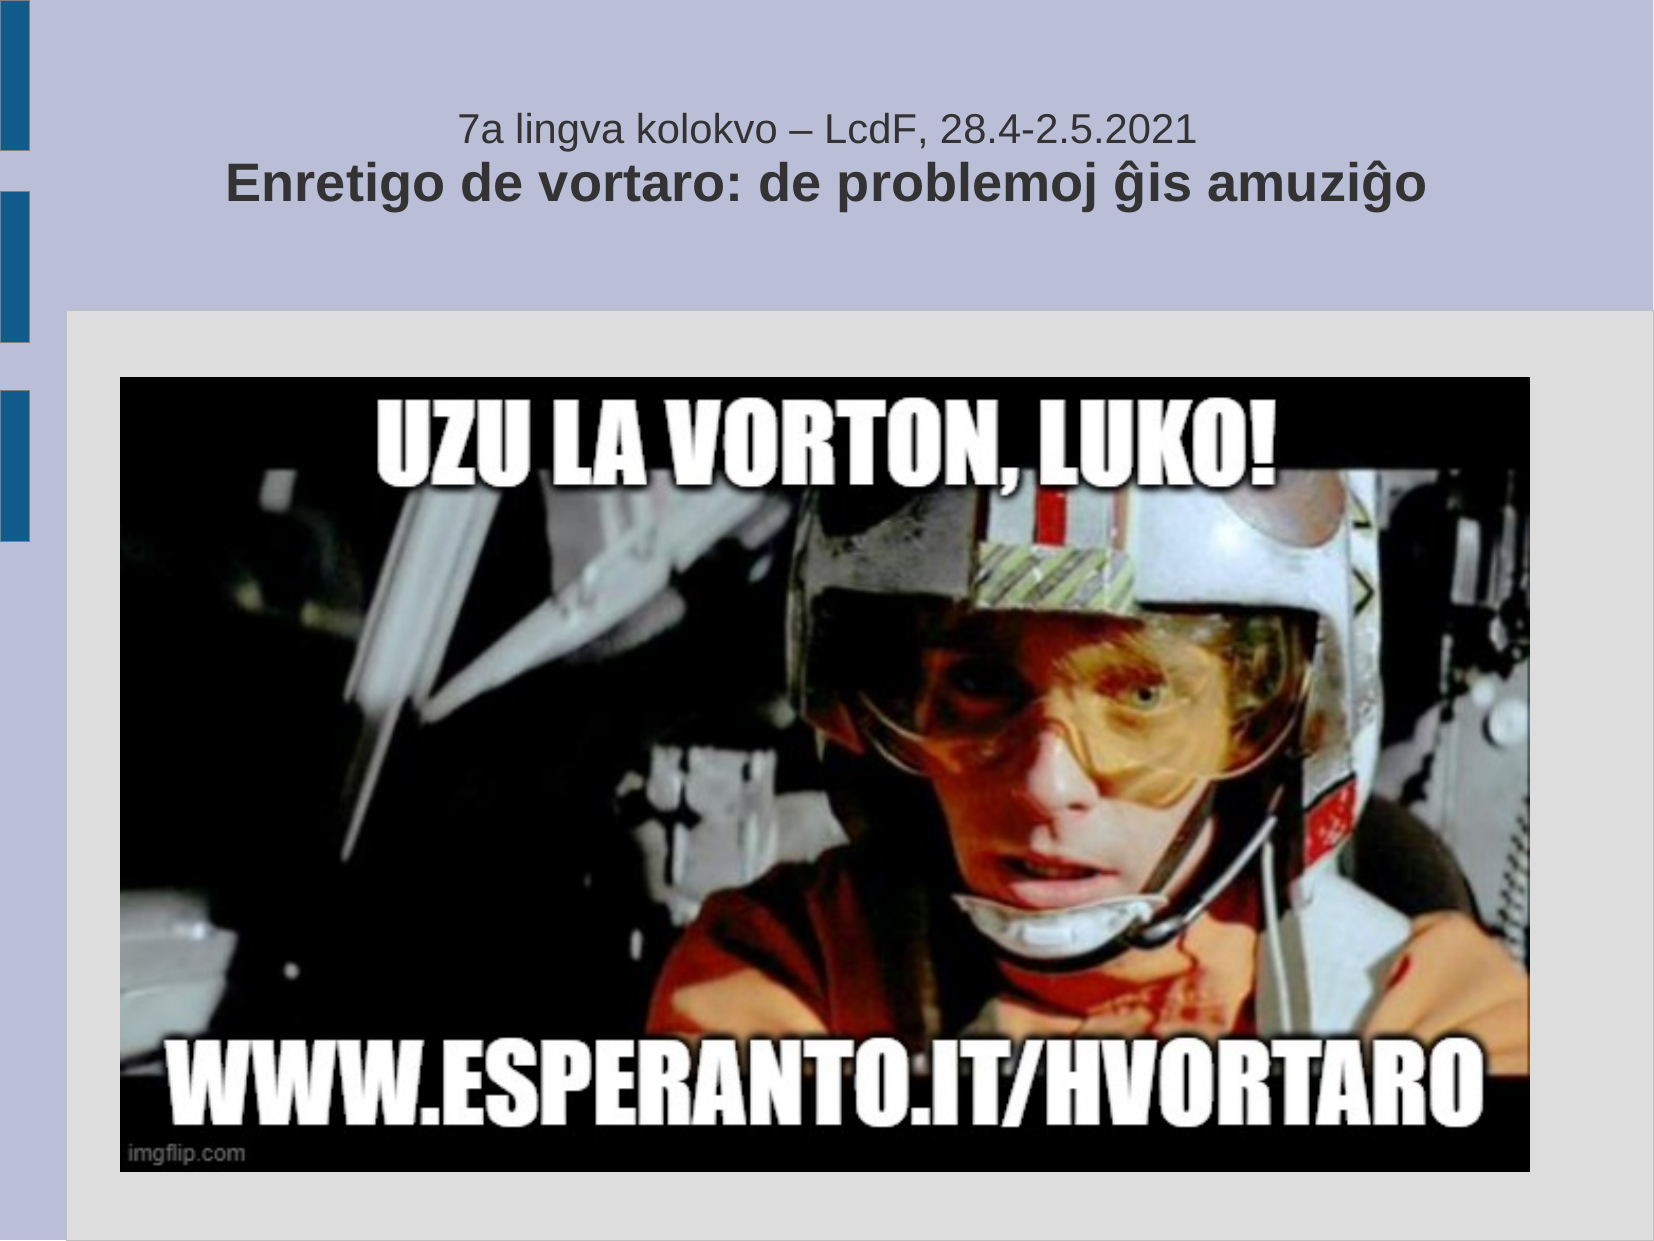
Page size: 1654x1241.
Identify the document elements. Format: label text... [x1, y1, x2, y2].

picture [120, 377, 1530, 1172]
title 7a lingva kolokvo – LcdF, 28.4-2.5.2021 Enretigo de vortaro: de problemoj ĝis amuziĝo [121, 55, 1534, 263]
subtitle [121, 359, 1534, 1183]
